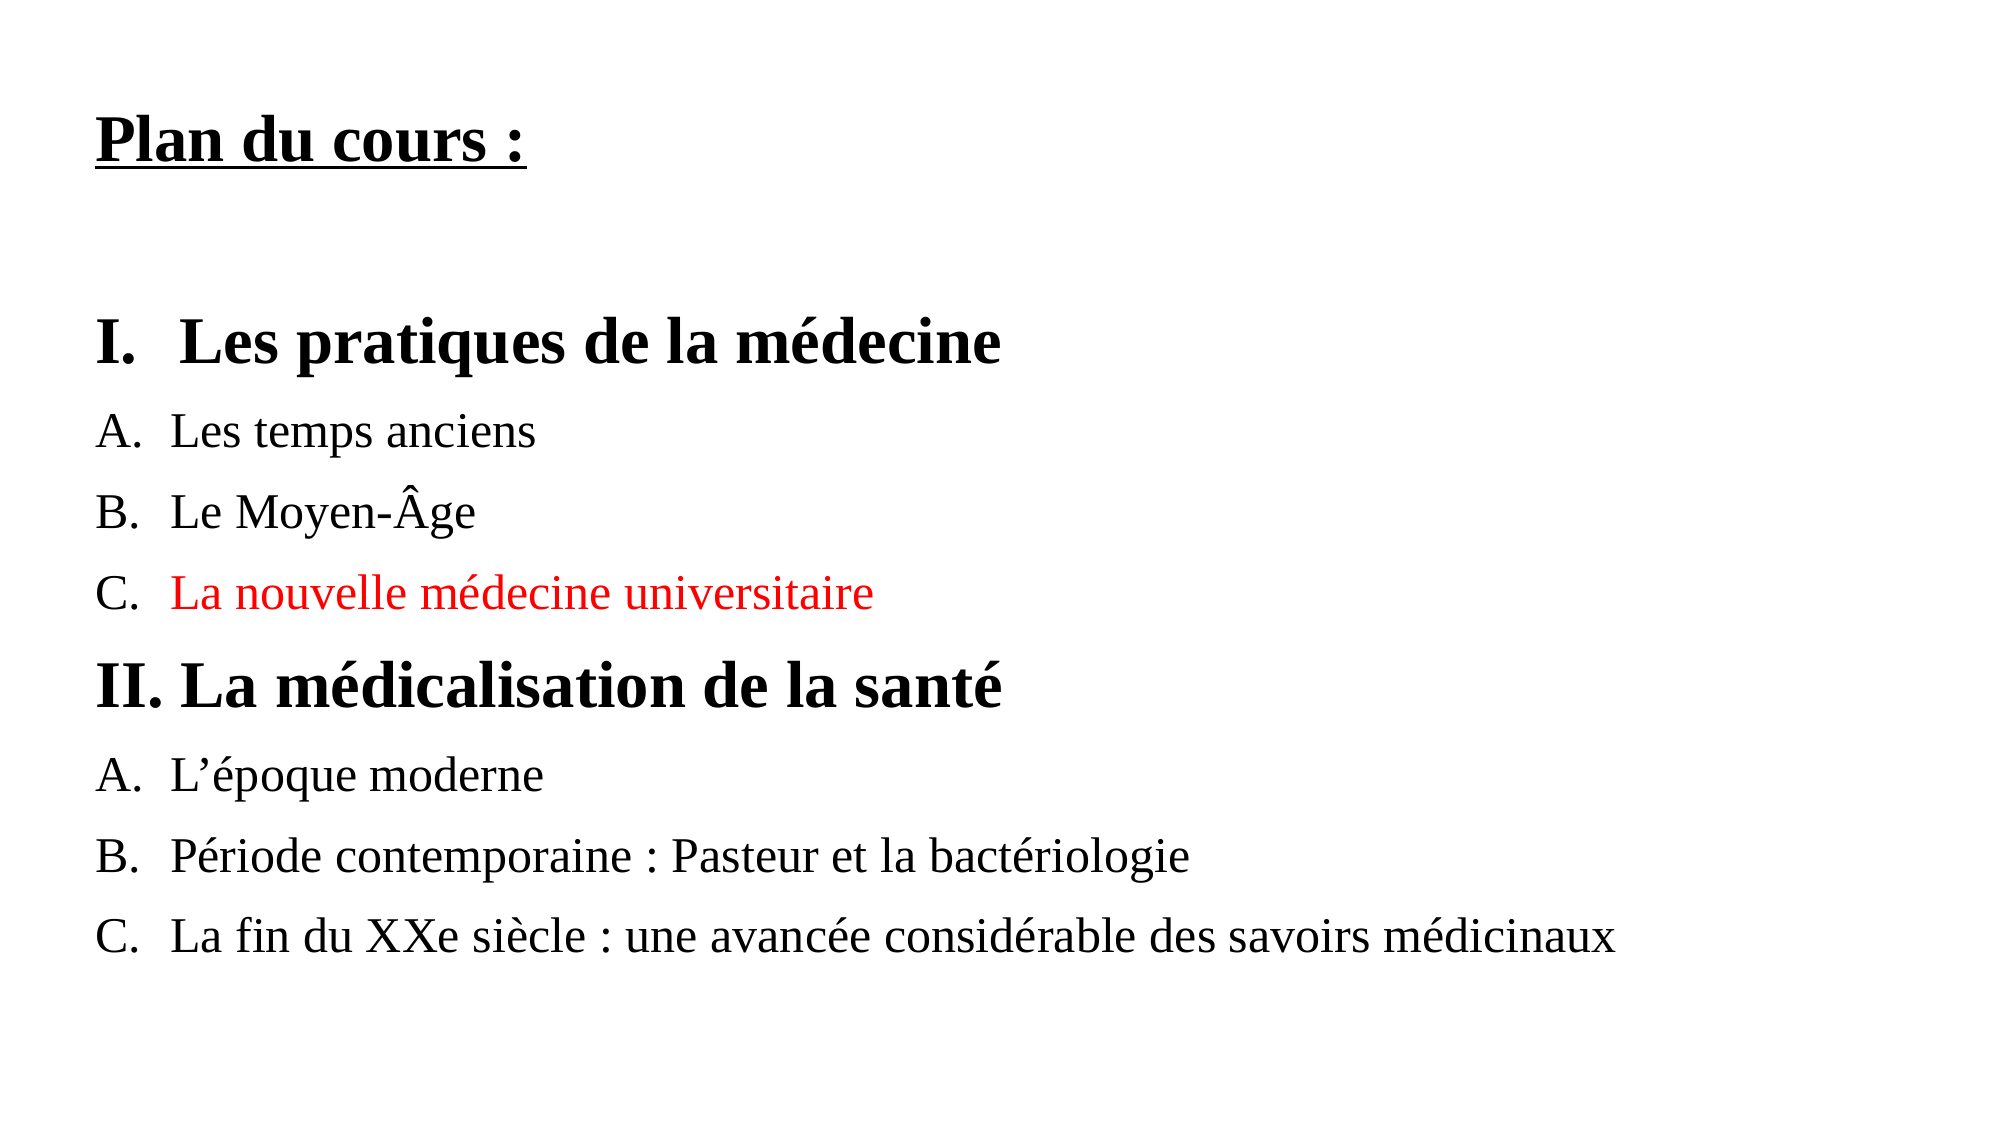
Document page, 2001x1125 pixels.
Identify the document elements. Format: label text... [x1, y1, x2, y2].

list Plan du cours : Les pratiques de la médecine Les temps anciens Le Moyen-Âge La nouvelle médecine universitaire II. La médicalisation de la santé L’époque moderne Période contemporaine : Pasteur et la bactériologie La fin du XXe siècle : une avancée considérable des savoirs médicinaux [80, 87, 1864, 1068]
